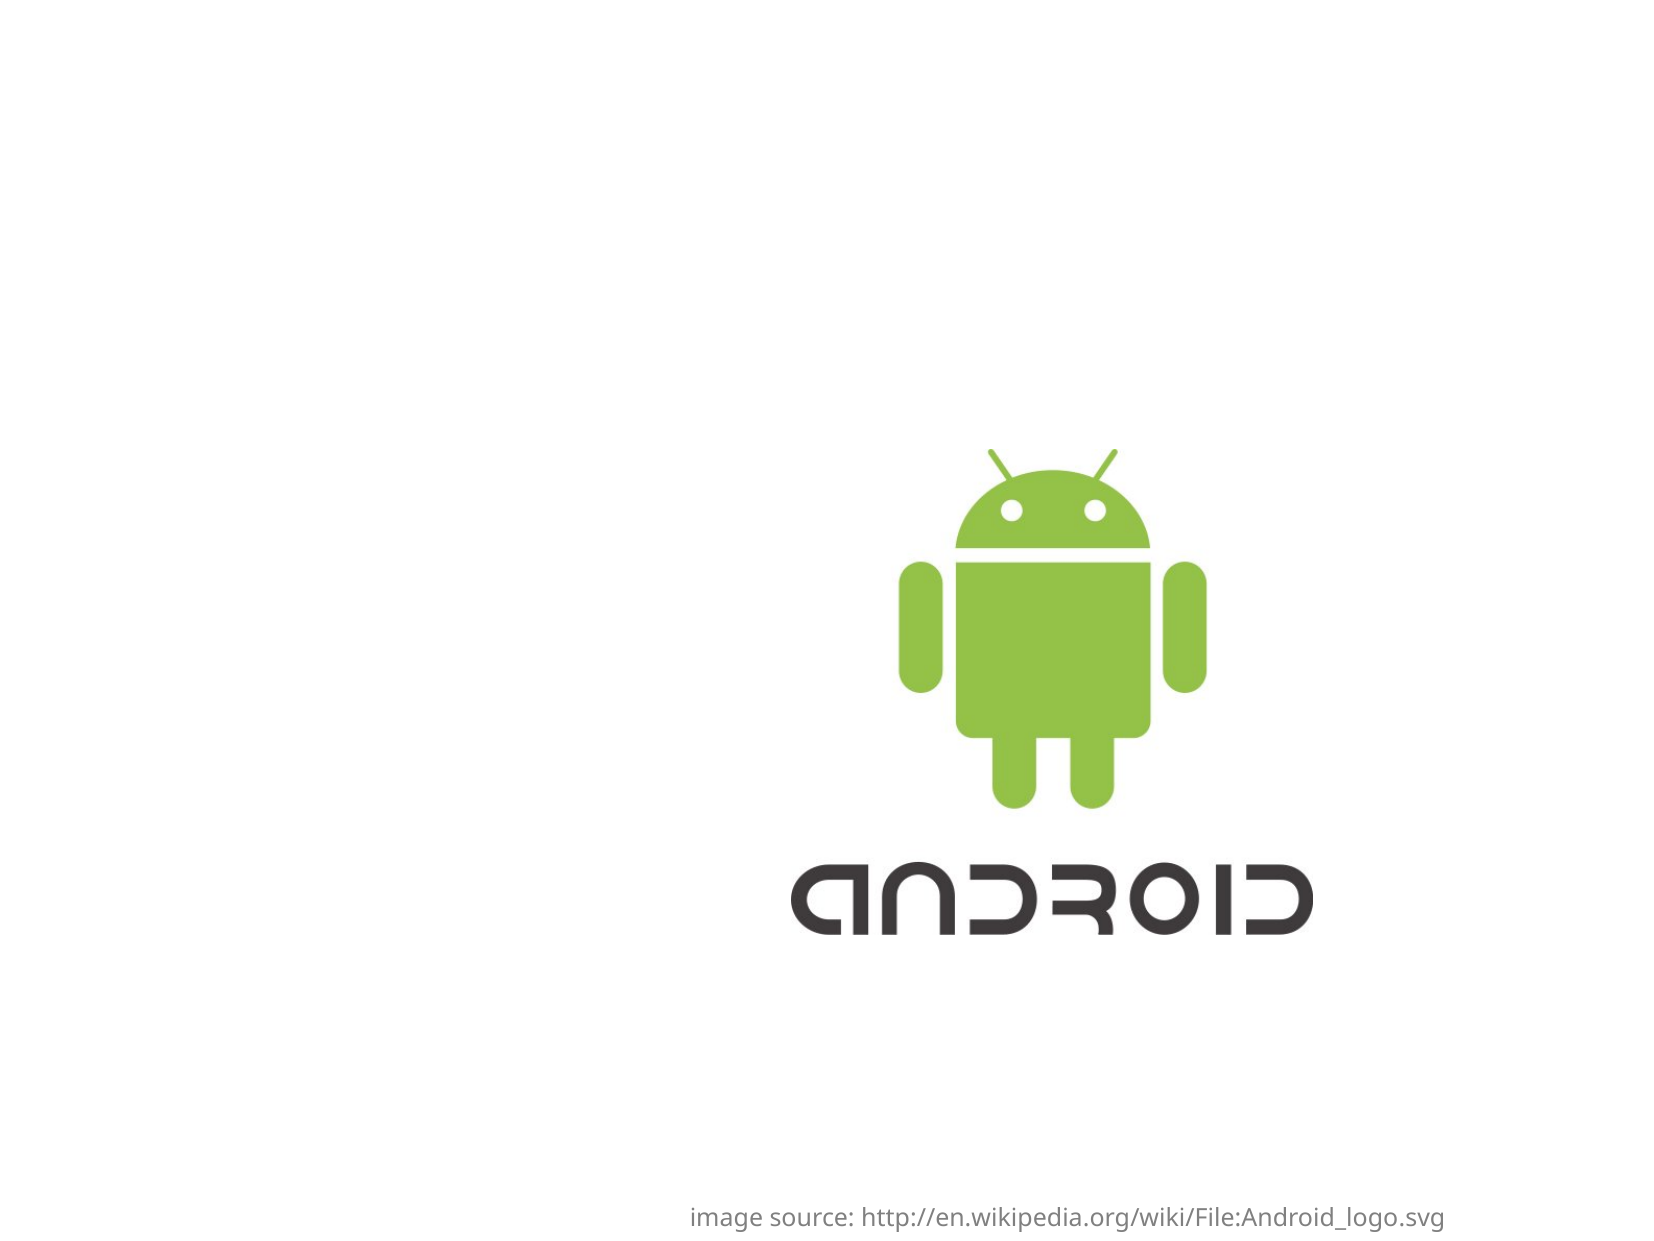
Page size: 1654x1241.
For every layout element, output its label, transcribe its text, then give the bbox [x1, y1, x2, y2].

text_box image source: http://en.wikipedia.org/wiki/File:Android_logo.svg [675, 1192, 1617, 1238]
picture [791, 449, 1313, 935]
